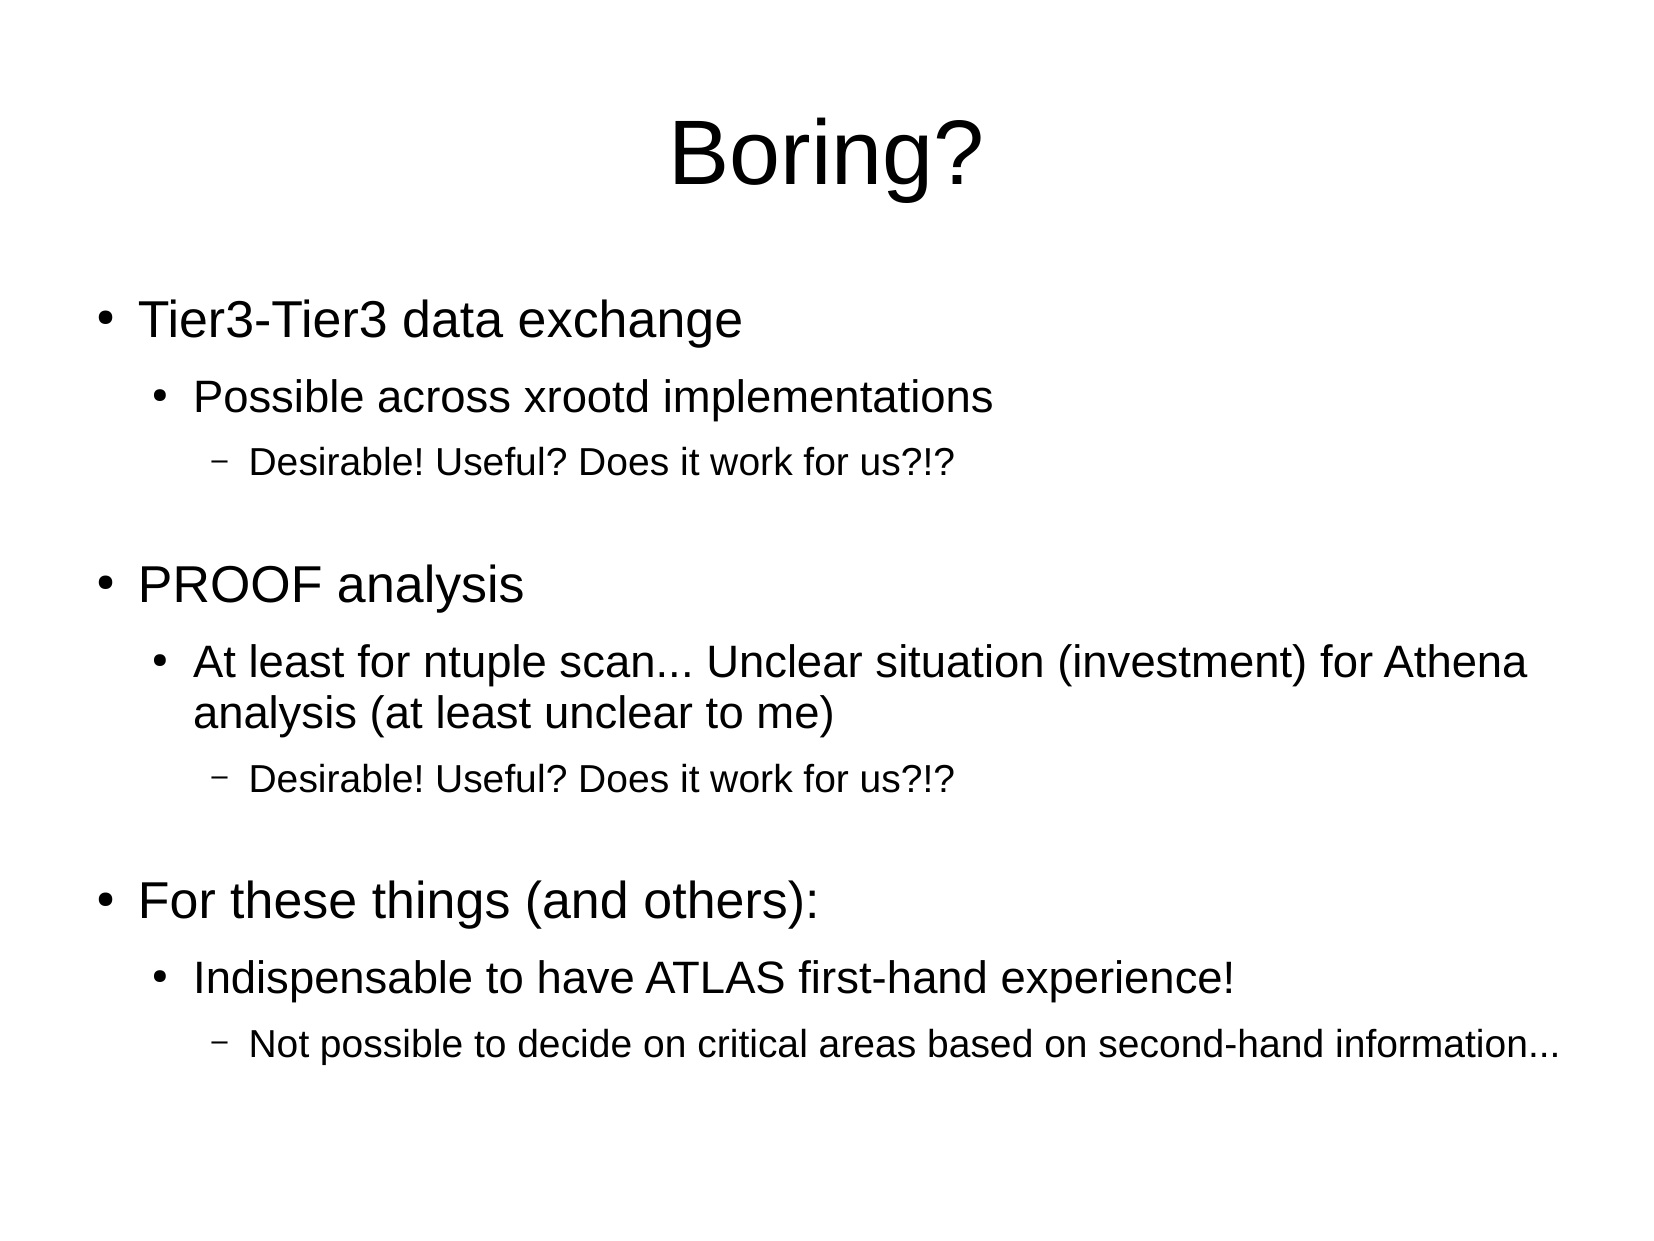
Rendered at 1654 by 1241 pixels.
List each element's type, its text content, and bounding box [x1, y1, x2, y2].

title Boring? [82, 56, 1571, 250]
list Tier3-Tier3 data exchange Possible across xrootd implementations Desirable! Useful? Does it work for us?!? PROOF analysis At least for ntuple scan... Unclear situation (investment) for Athena analysis (at least unclear to me) Desirable! Useful? Does it work for us?!? For these things (and others): Indispensable to have ATLAS first-hand experience! Not possible to decide on critical areas based on second-hand information... [82, 290, 1571, 1109]
